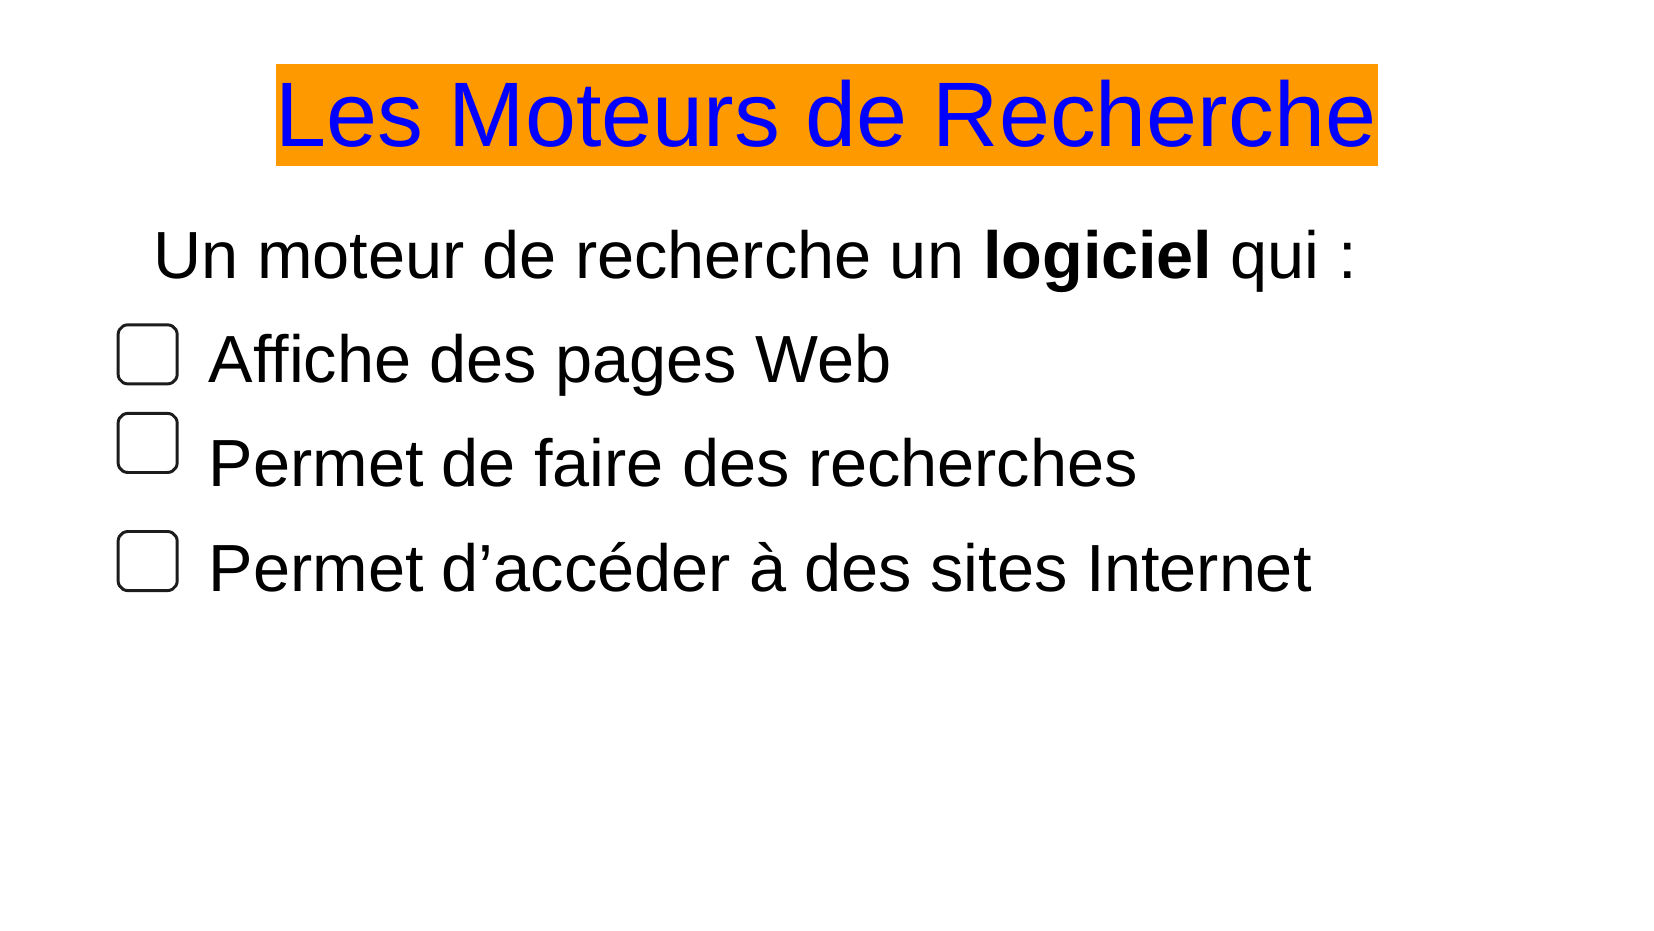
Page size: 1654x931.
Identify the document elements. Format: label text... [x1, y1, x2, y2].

list Un moteur de recherche un logiciel qui : Affiche des pages Web Permet de faire des recherches Permet d’accéder à des sites Internet [82, 217, 1571, 758]
text_box [118, 413, 178, 473]
text_box [118, 324, 178, 384]
text_box [118, 531, 178, 591]
title Les Moteurs de Recherche [82, 37, 1571, 193]
